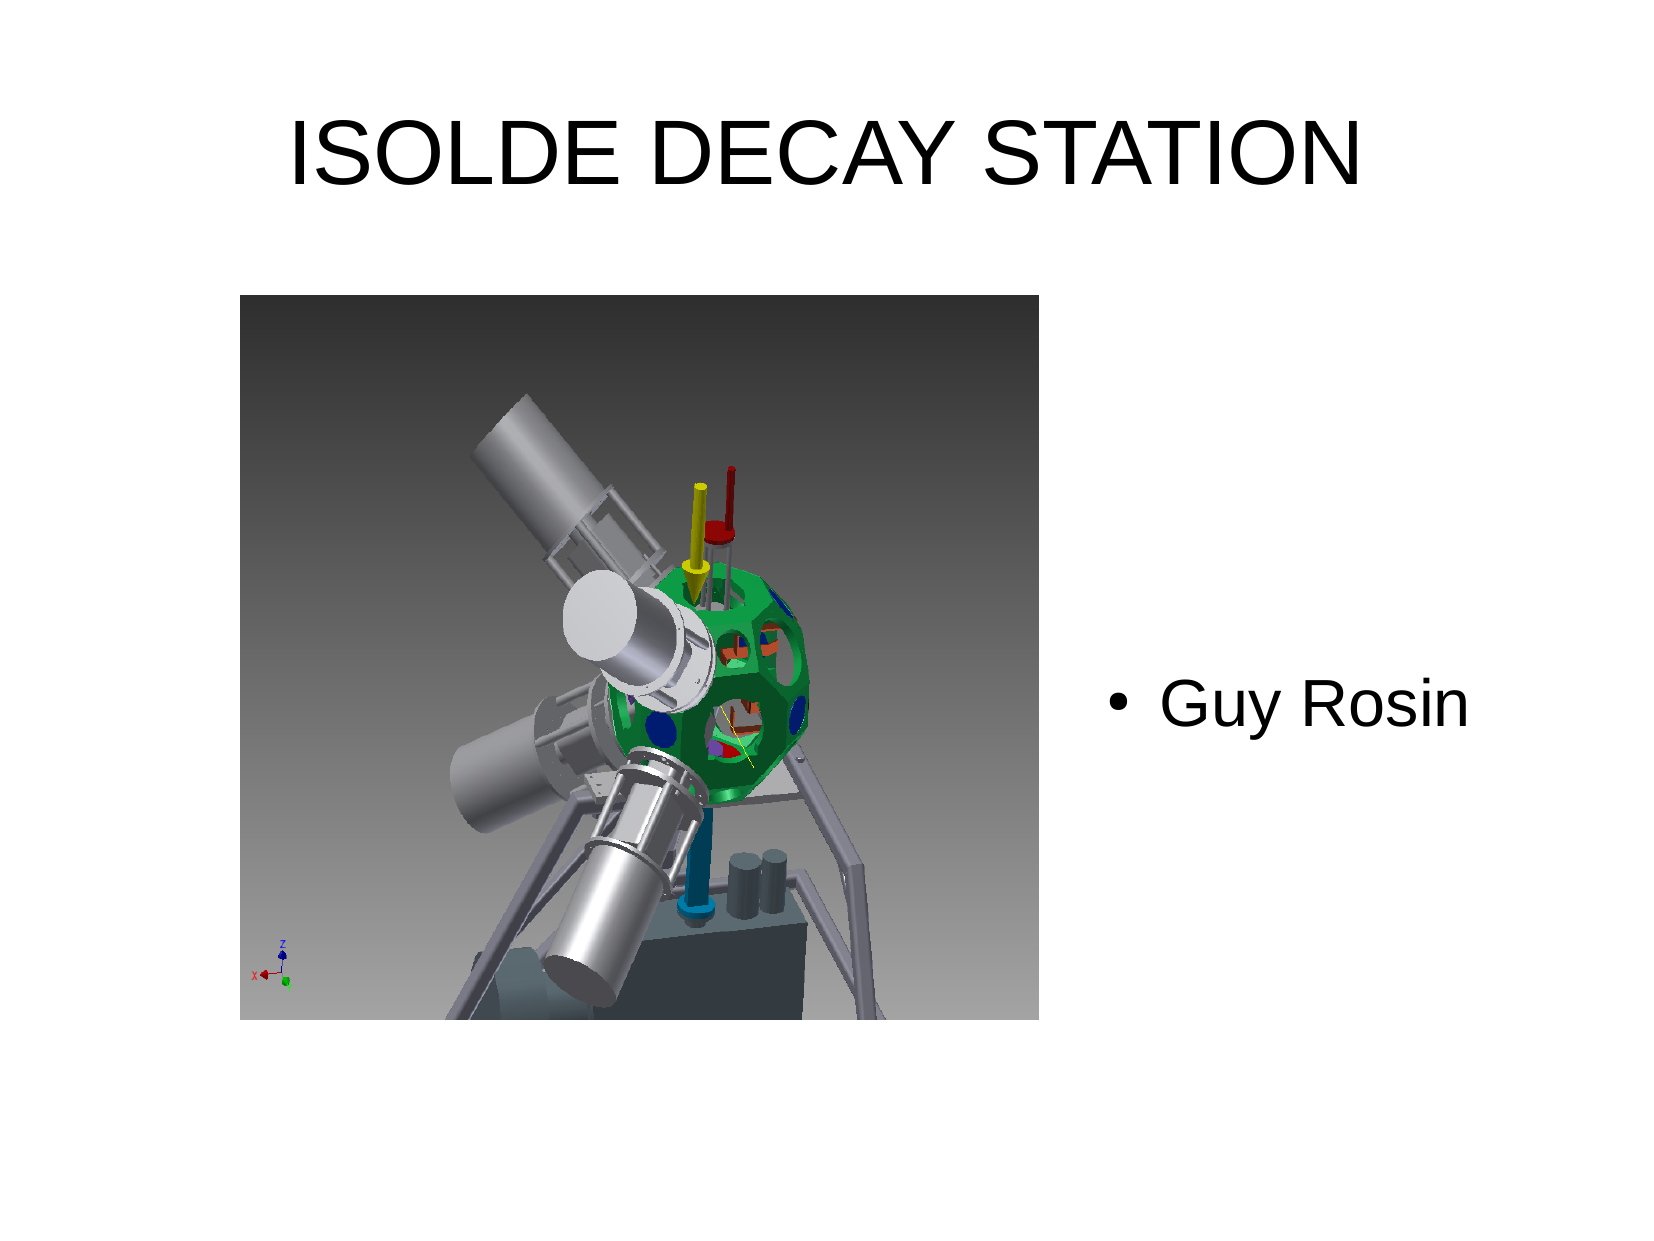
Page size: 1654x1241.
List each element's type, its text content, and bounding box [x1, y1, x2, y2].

picture [240, 295, 1039, 1021]
title ISOLDE DECAY STATION [82, 49, 1571, 257]
list Guy Rosin [1088, 665, 1569, 1009]
